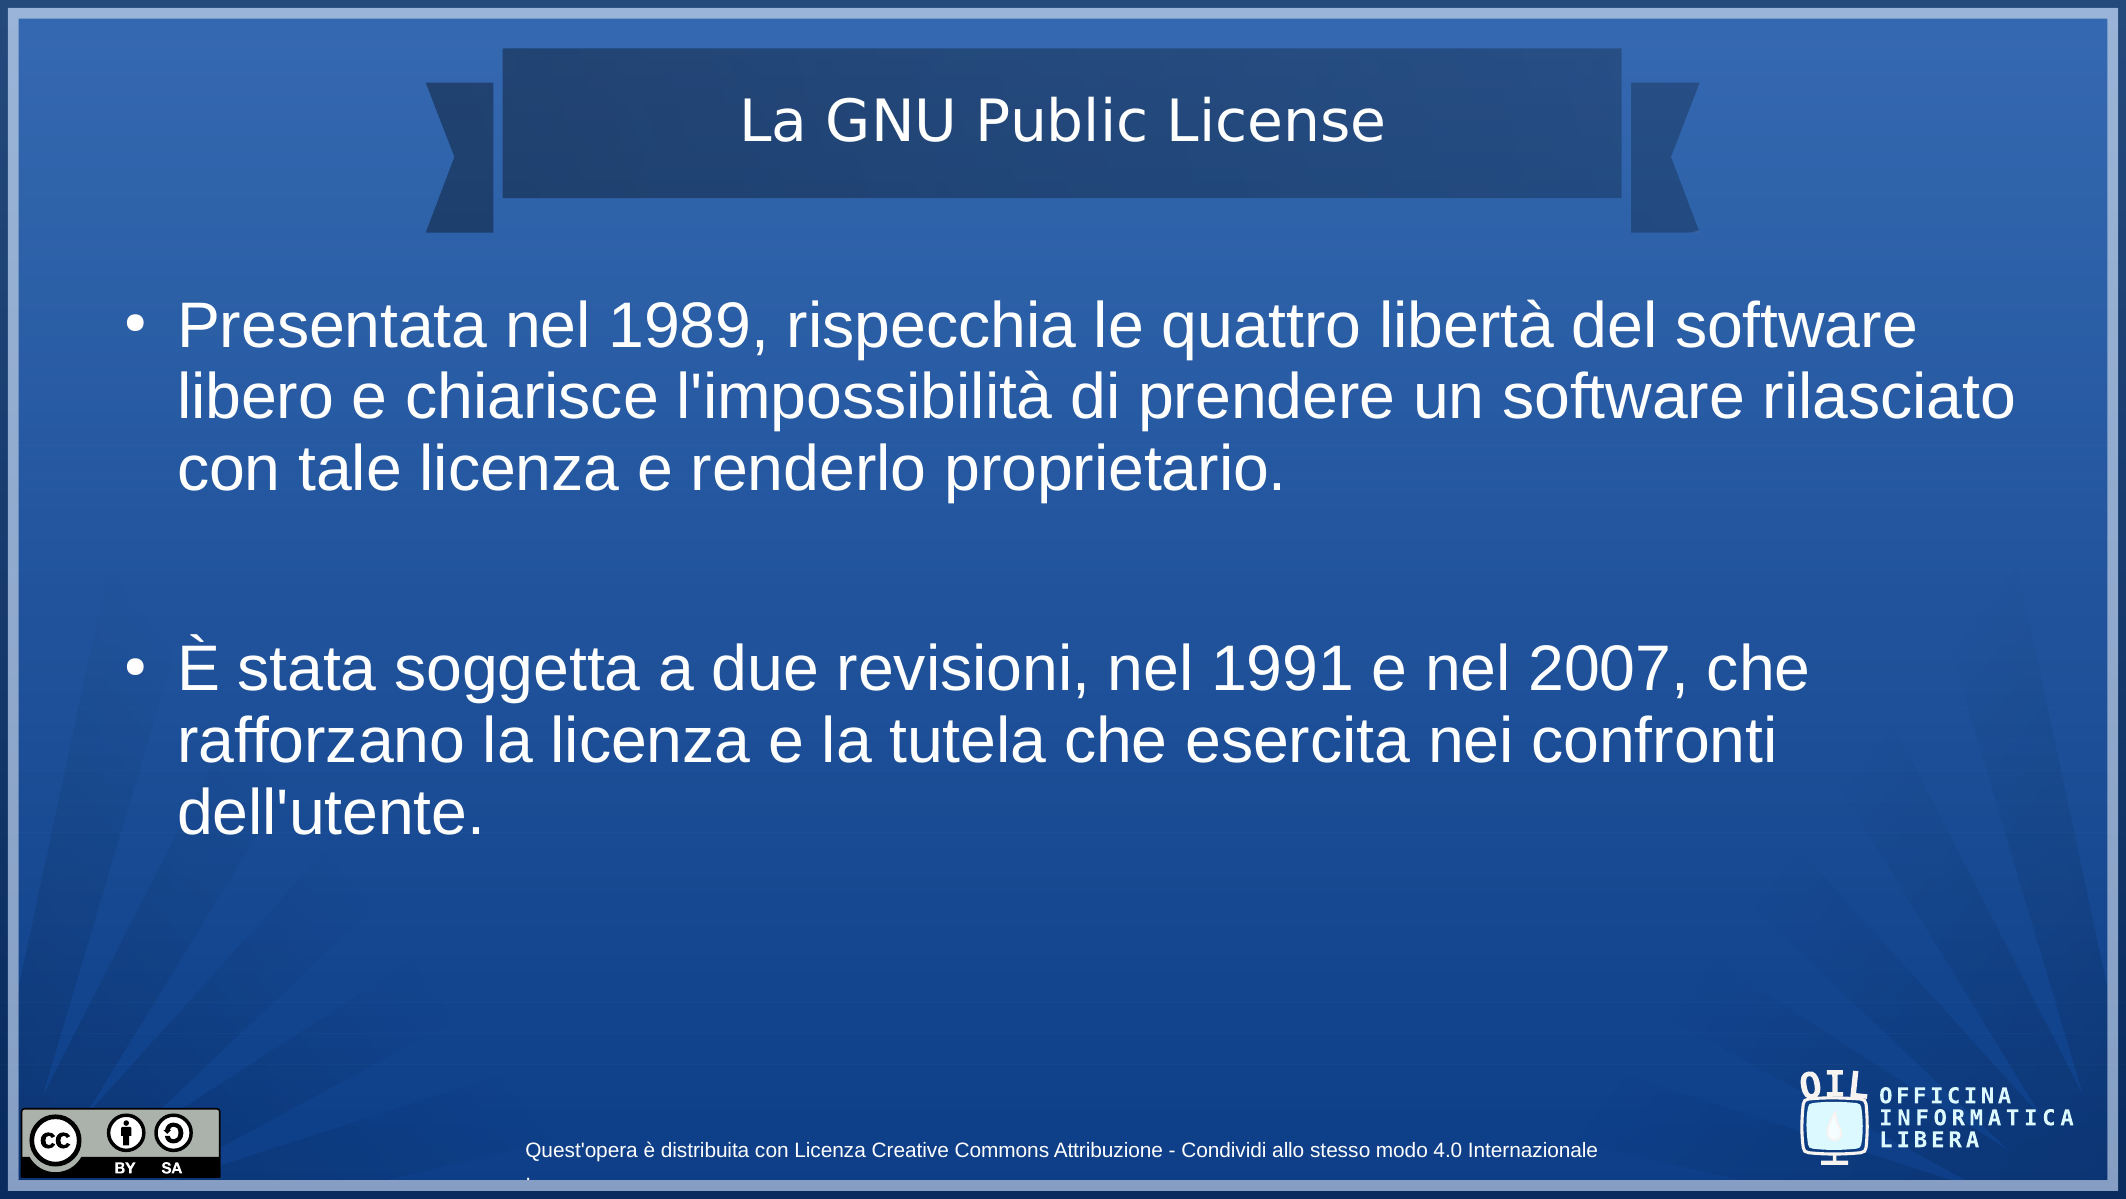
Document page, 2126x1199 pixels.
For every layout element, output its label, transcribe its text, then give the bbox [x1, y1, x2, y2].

picture [1720, 940, 2126, 1199]
title La GNU Public License [501, 45, 1625, 198]
picture [20, 1107, 221, 1178]
list Presentata nel 1989, rispecchia le quattro libertà del software libero e chiarisce l'impossibilità di prendere un software rilasciato con tale licenza e renderlo proprietario. È stata soggetta a due revisioni, nel 1991 e nel 2007, che rafforzano la licenza e la tutela che esercita nei confronti dell'utente. [106, 289, 2020, 1199]
text_box Quest'opera è distribuita con Licenza Creative Commons Attribuzione - Condividi allo stesso modo 4.0 Internazionale. [510, 1131, 1619, 1193]
